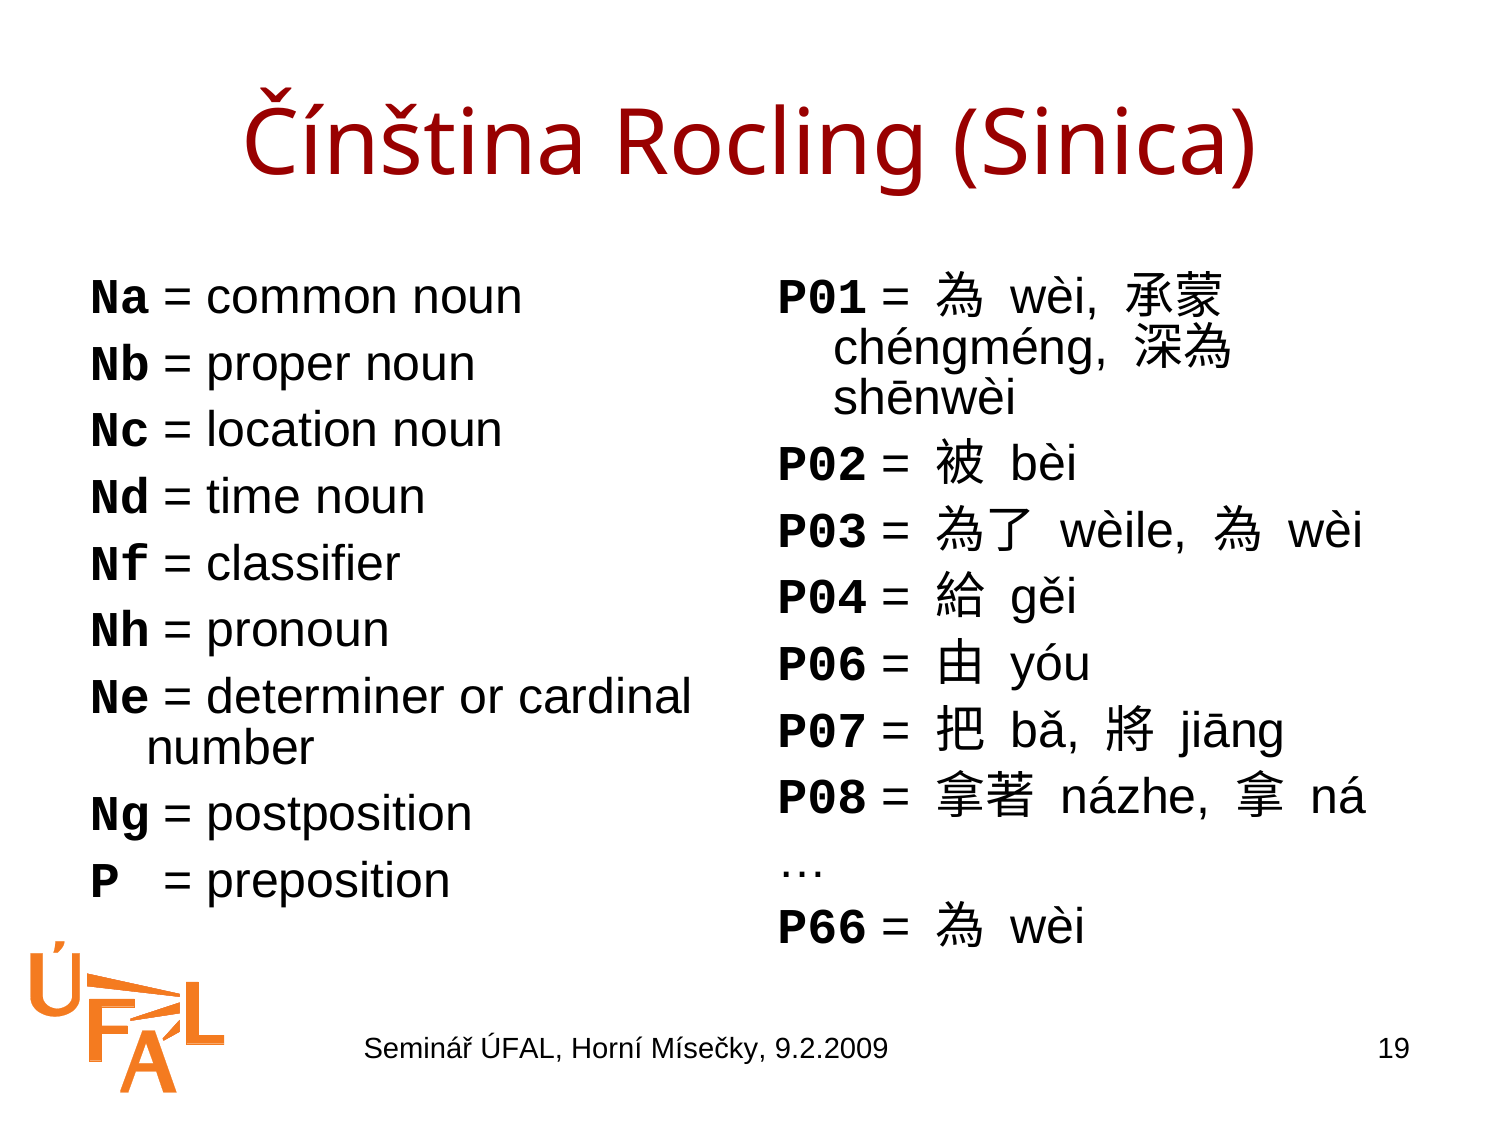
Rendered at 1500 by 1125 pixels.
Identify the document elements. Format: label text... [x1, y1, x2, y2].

list P01 = 為 wèi, 承蒙 chéngméng, 深為 shēnwèi P02 = 被 bèi P03 = 為了 wèile, 為 wèi P04 = 給 gěi P06 = 由 yóu P07 = 把 bǎ, 將 jiāng P08 = 拿著 názhe, 拿 ná … P66 = 為 wèi [762, 262, 1426, 1006]
title Čínština Rocling (Sinica) [75, 45, 1426, 233]
list Na = common noun Nb = proper noun Nc = location noun Nd = time noun Nf = classifier Nh = pronoun Ne = determiner or cardinal number Ng = postposition P = preposition [75, 262, 738, 1006]
